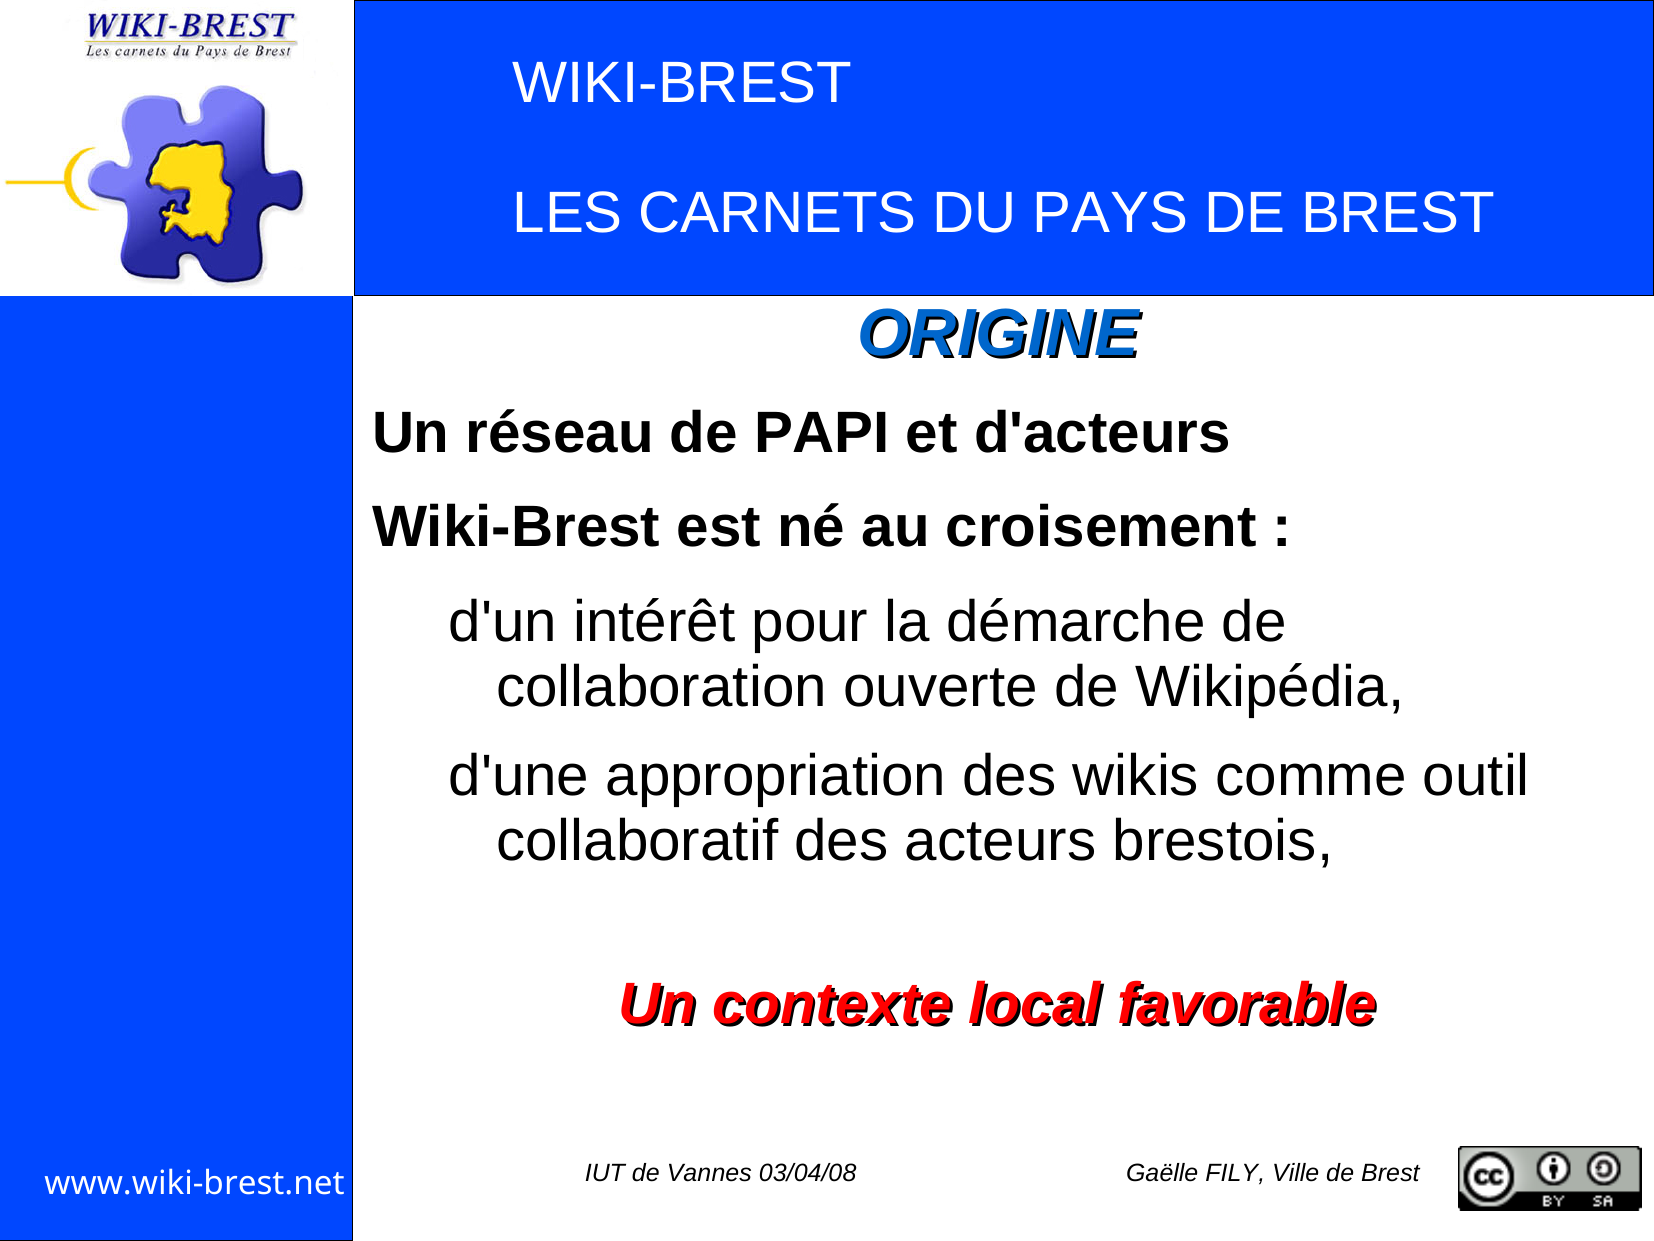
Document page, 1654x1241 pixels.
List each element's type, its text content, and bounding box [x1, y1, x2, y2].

picture [1458, 1146, 1642, 1211]
picture [0, 0, 354, 296]
list ORIGINE Un réseau de PAPI et d'acteurs Wiki-Brest est né au croisement : d'un intérêt pour la démarche de collaboration ouverte de Wikipédia, d'une appropriation des wikis comme outil collaboratif des acteurs brestois, Un contexte local favorable [354, 295, 1625, 1080]
